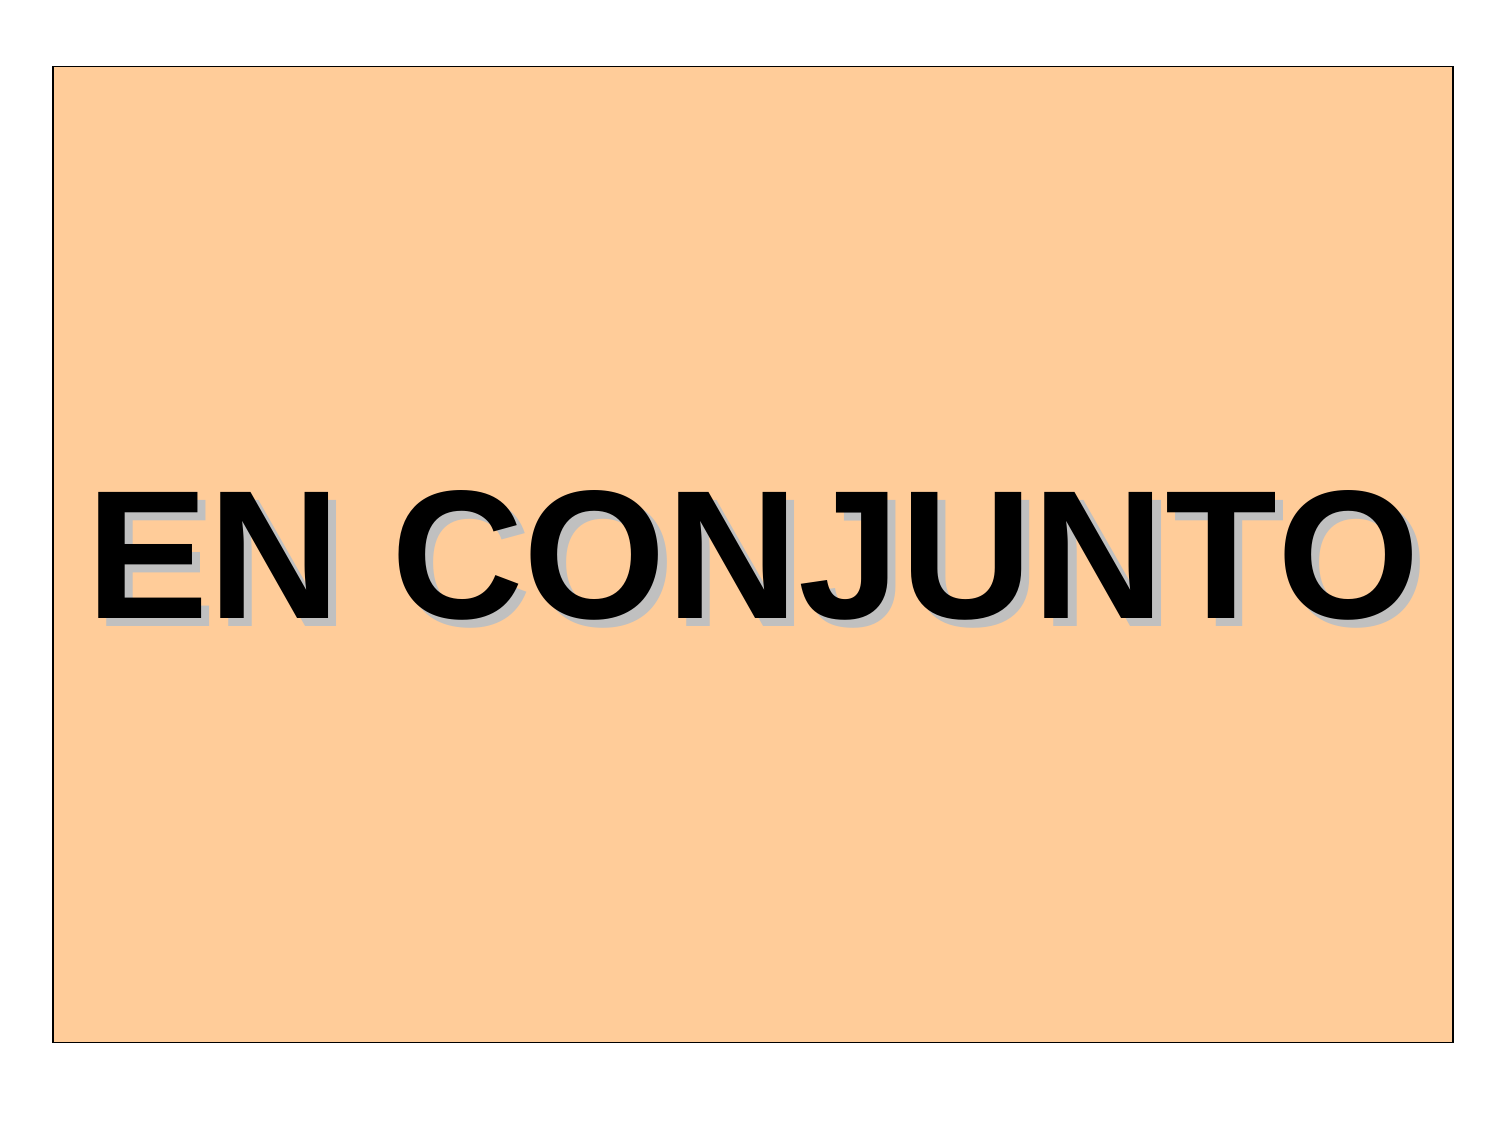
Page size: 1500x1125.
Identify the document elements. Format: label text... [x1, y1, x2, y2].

text_box EN CONJUNTO [53, 66, 1453, 1043]
